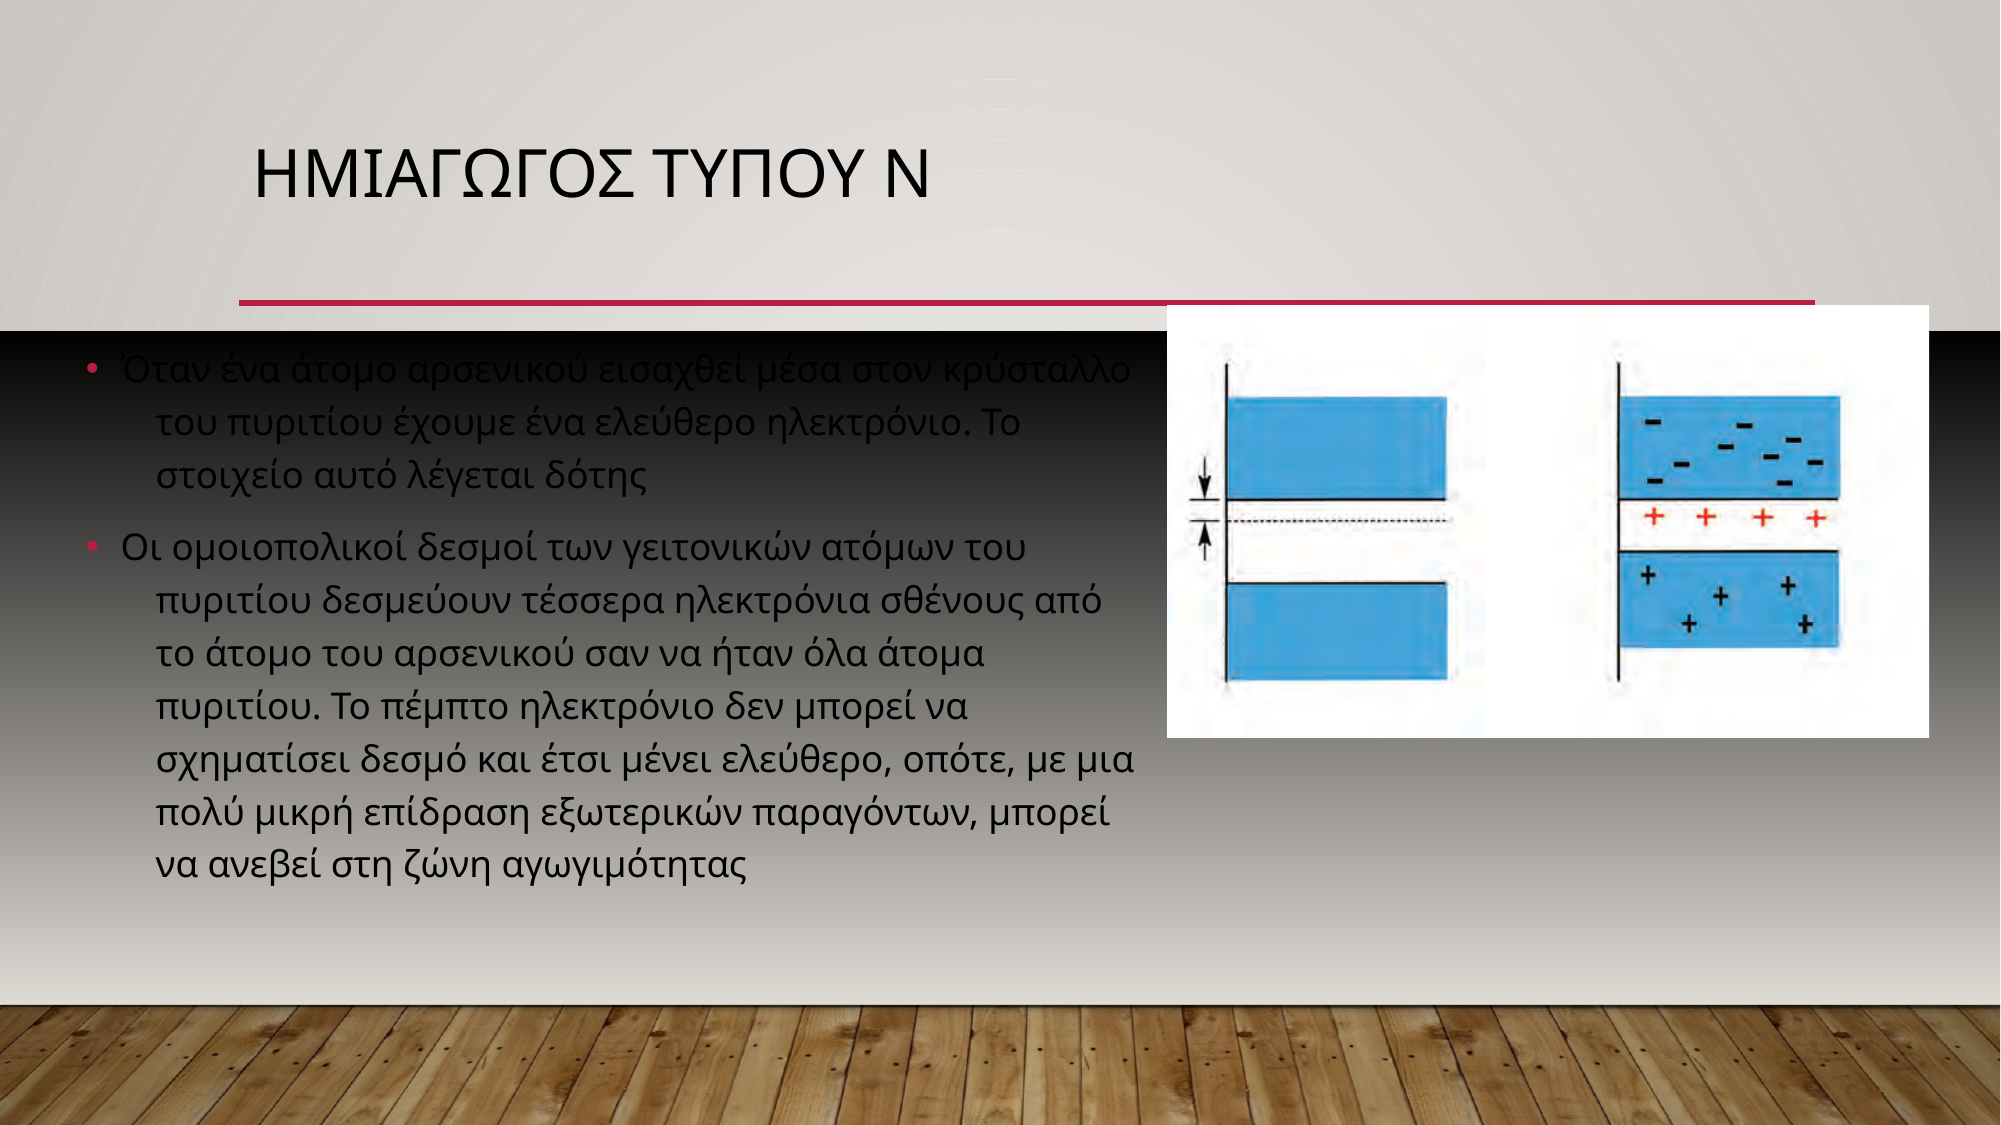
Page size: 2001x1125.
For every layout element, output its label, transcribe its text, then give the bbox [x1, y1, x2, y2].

picture [1167, 305, 1930, 738]
list Όταν ένα άτομο αρσενικού εισαχθεί μέσα στον κρύσταλλο του πυριτίου έχουμε ένα ελεύθερο ηλεκτρόνιο. Το στοιχείο αυτό λέγεται δότης Οι ομοιοπολικοί δεσμοί των γειτονικών ατόμων του πυριτίου δεσμεύουν τέσσερα ηλεκτρόνια σθένους από το άτομο του αρσενικού σαν να ήταν όλα άτομα πυριτίου. Το πέμπτο ηλεκτρόνιο δεν μπορεί να σχηματίσει δεσμό και έτσι μένει ελεύθερο, οπότε, με μια πολύ μικρή επίδραση εξωτερικών παραγόντων, μπορεί να ανεβεί στη ζώνη αγωγιμότητας [70, 329, 1168, 896]
title Ημιαγωγοσ τυπου ν [237, 132, 1814, 306]
